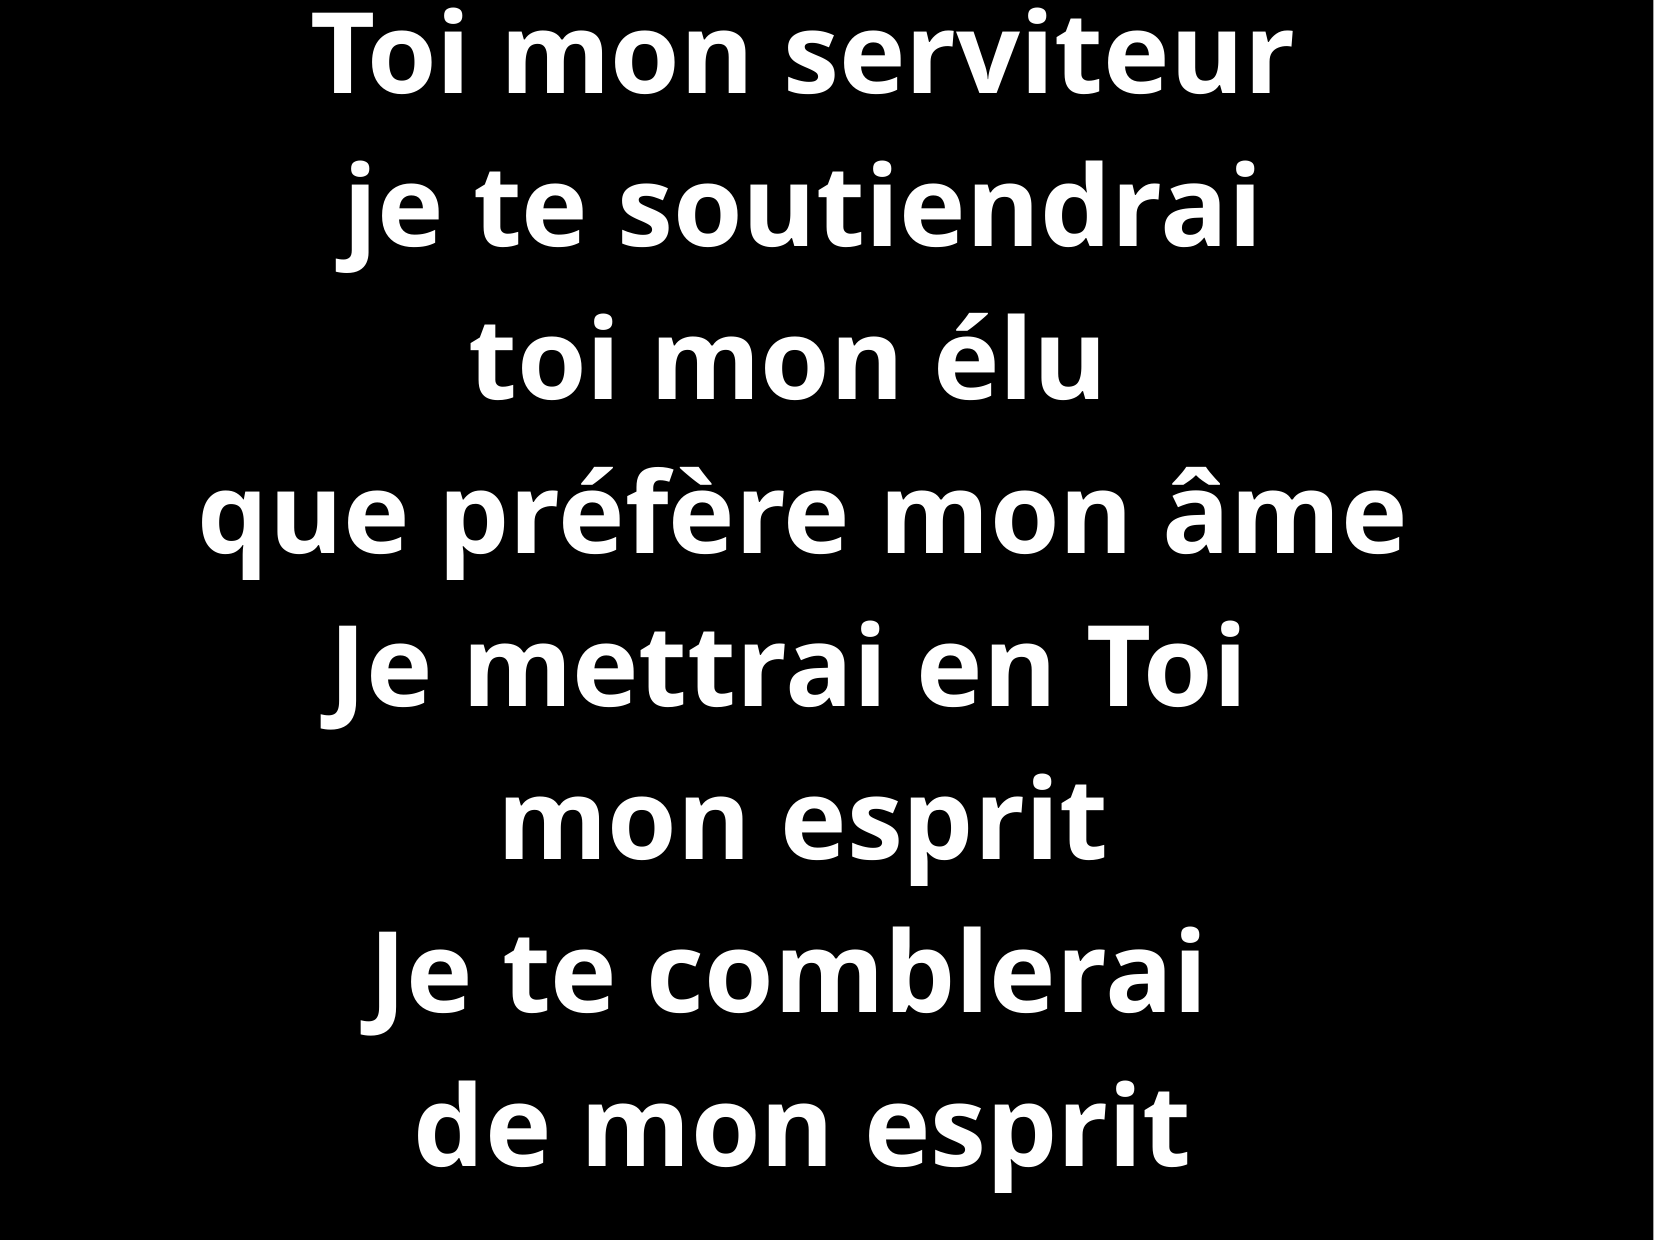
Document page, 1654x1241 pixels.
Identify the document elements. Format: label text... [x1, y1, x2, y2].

list Toi mon serviteur je te soutiendrai toi mon élu que préfère mon âme Je mettrai en Toi mon esprit Je te comblerai de mon esprit [59, 0, 1548, 1241]
